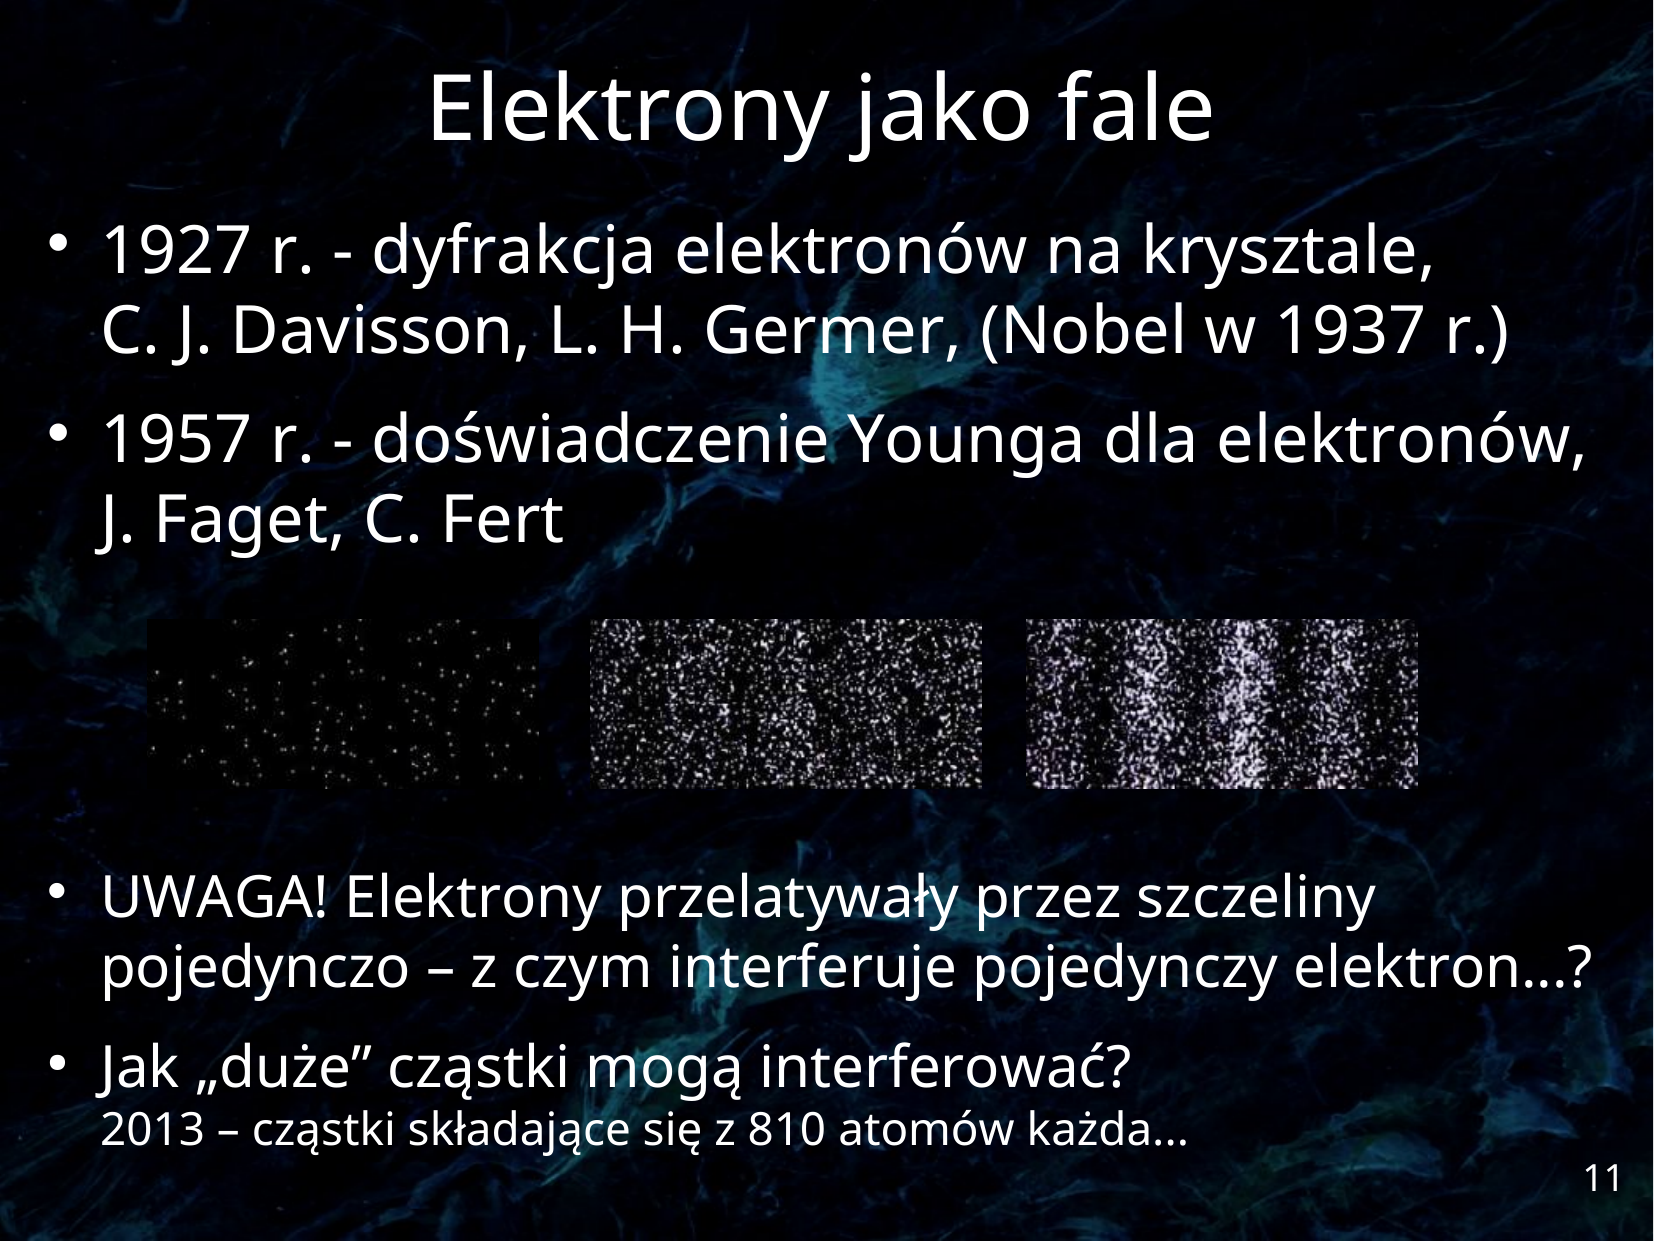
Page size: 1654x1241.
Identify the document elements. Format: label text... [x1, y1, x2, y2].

title Elektrony jako fale [77, 36, 1566, 170]
picture [0, 0, 1654, 1241]
list 1927 r. - dyfrakcja elektronów na krysztale, C. J. Davisson, L. H. Germer, (Nobel w 1937 r.)‏ 1957 r. - doświadczenie Younga dla elektronów, J. Faget, C. Fert UWAGA! Elektrony przelatywały przez szczeliny pojedynczo – z czym interferuje pojedynczy elektron...? Jak „duże” cząstki mogą interferować? 2013 – cząstki składające się z 810 atomów każda... [29, 206, 1624, 1174]
